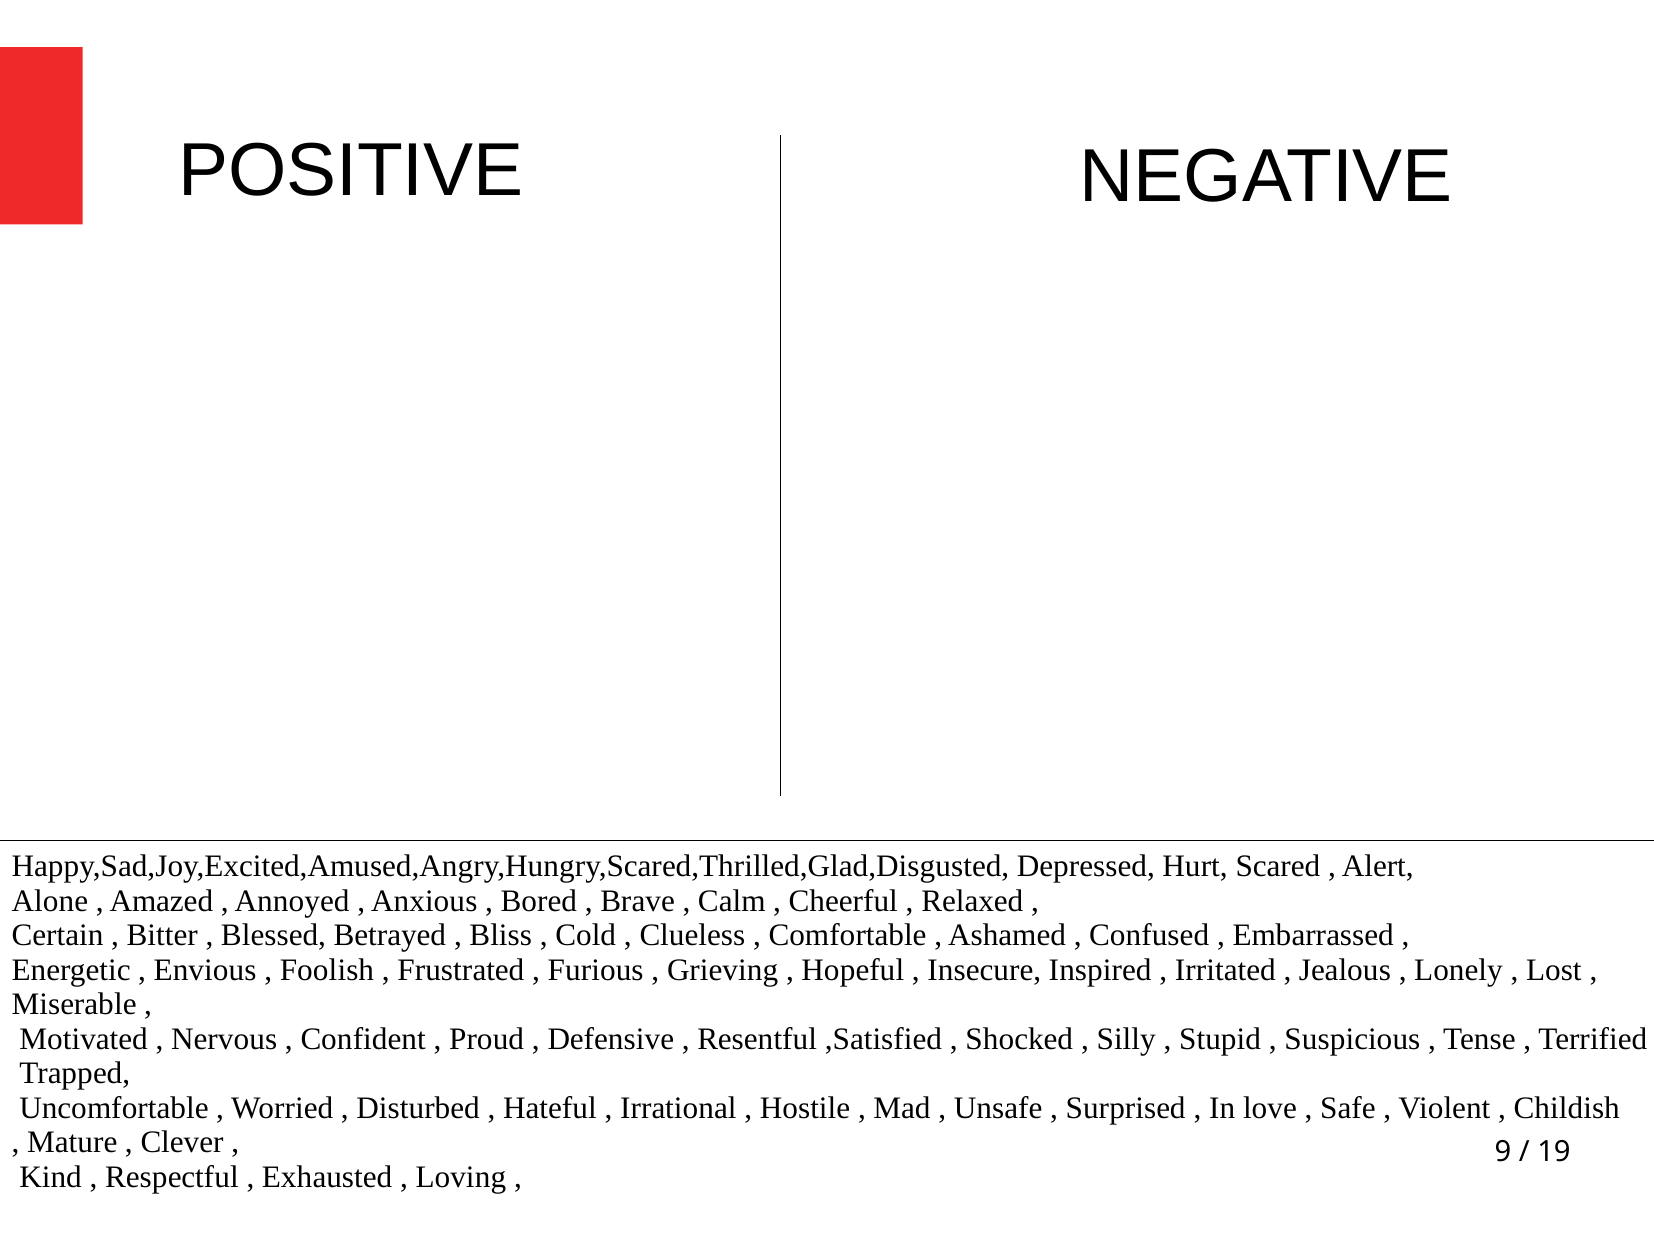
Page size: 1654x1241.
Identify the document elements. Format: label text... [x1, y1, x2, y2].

text_box Happy,Sad,Joy,Excited,Amused,Angry,Hungry,Scared,Thrilled,Glad,Disgusted, Depressed, Hurt, Scared , Alert, Alone , Amazed , Annoyed , Anxious , Bored , Brave , Calm , Cheerful , Relaxed , Certain , Bitter , Blessed, Betrayed , Bliss , Cold , Clueless , Comfortable , Ashamed , Confused , Embarrassed , Energetic , Envious , Foolish , Frustrated , Furious , Grieving , Hopeful , Insecure, Inspired , Irritated , Jealous , Lonely , Lost , Miserable , Motivated , Nervous , Confident , Proud , Defensive , Resentful ,Satisfied , Shocked , Silly , Stupid , Suspicious , Tense , Terrified , Trapped, Uncomfortable , Worried , Disturbed , Hateful , Irrational , Hostile , Mad , Unsafe , Surprised , In love , Safe , Violent , Childish , Mature , Clever , Kind , Respectful , Exhausted , Loving , [0, 806, 1654, 1241]
text_box POSITIVE [163, 120, 556, 219]
text_box NEGATIVE [1065, 126, 1473, 226]
